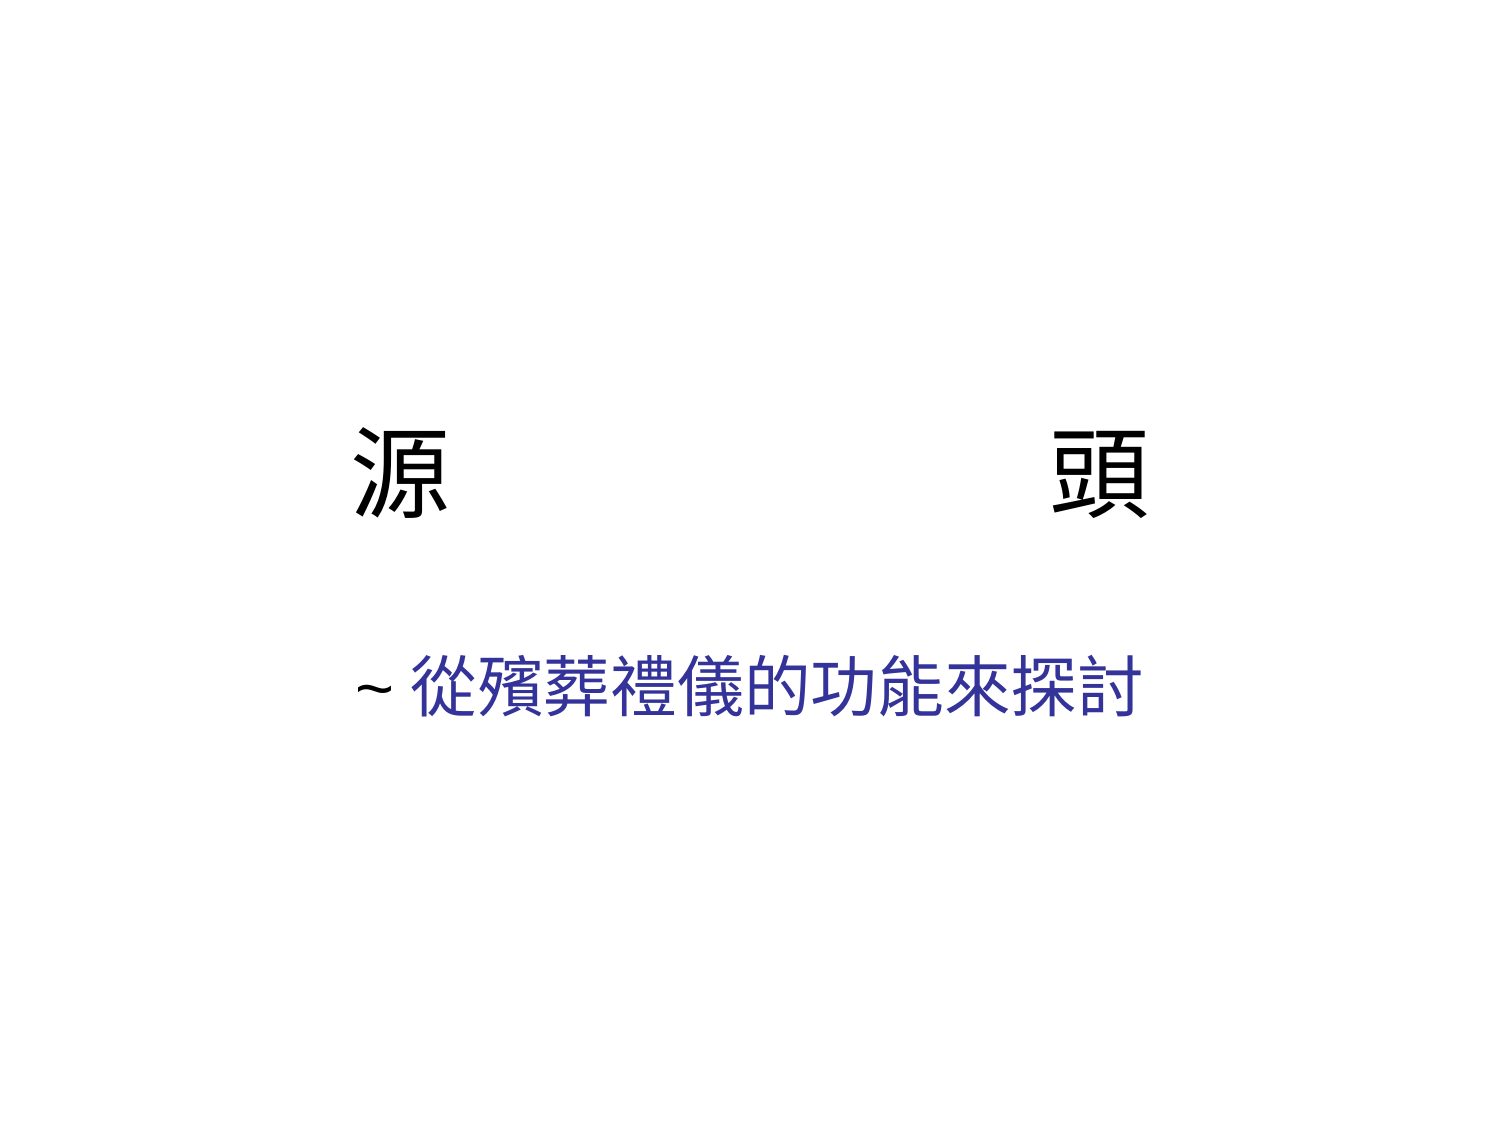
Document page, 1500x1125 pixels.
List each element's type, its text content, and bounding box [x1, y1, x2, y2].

text_box ~從殯葬禮儀的功能來探討 [225, 637, 1276, 926]
title 源 頭 [112, 349, 1388, 591]
